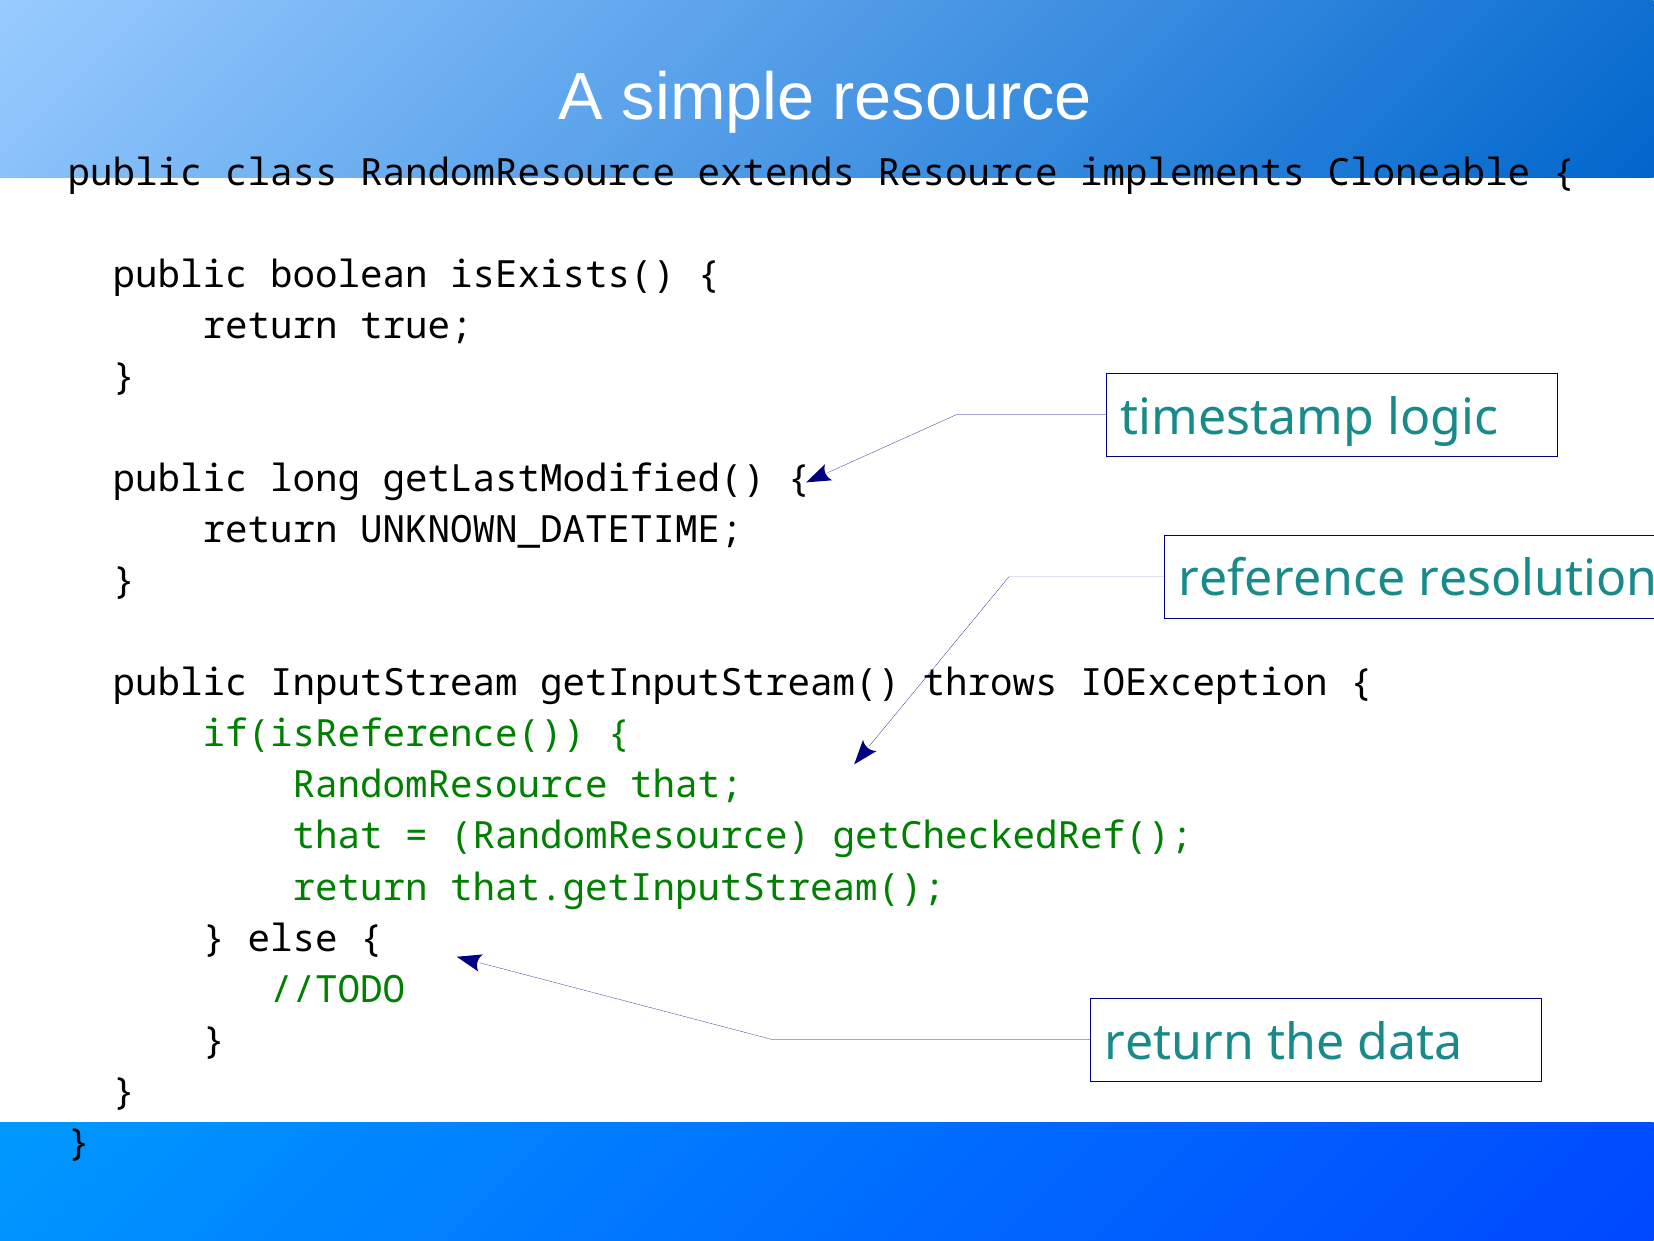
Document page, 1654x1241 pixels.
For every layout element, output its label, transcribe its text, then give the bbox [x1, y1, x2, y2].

text_box return the data [1090, 998, 1542, 1082]
text_box timestamp logic [1106, 373, 1558, 457]
text_box reference resolution [1164, 535, 1654, 619]
text_box public class RandomResource extends Resource implements Cloneable { public boolean isExists() { return true; } public long getLastModified() { return UNKNOWN_DATETIME; } public InputStream getInputStream() throws IOException { if(isReference()) { RandomResource that; that = (RandomResource) getCheckedRef(); return that.getInputStream(); } else { //TODO } } } [52, 273, 1592, 1039]
title A simple resource [162, 59, 1489, 148]
